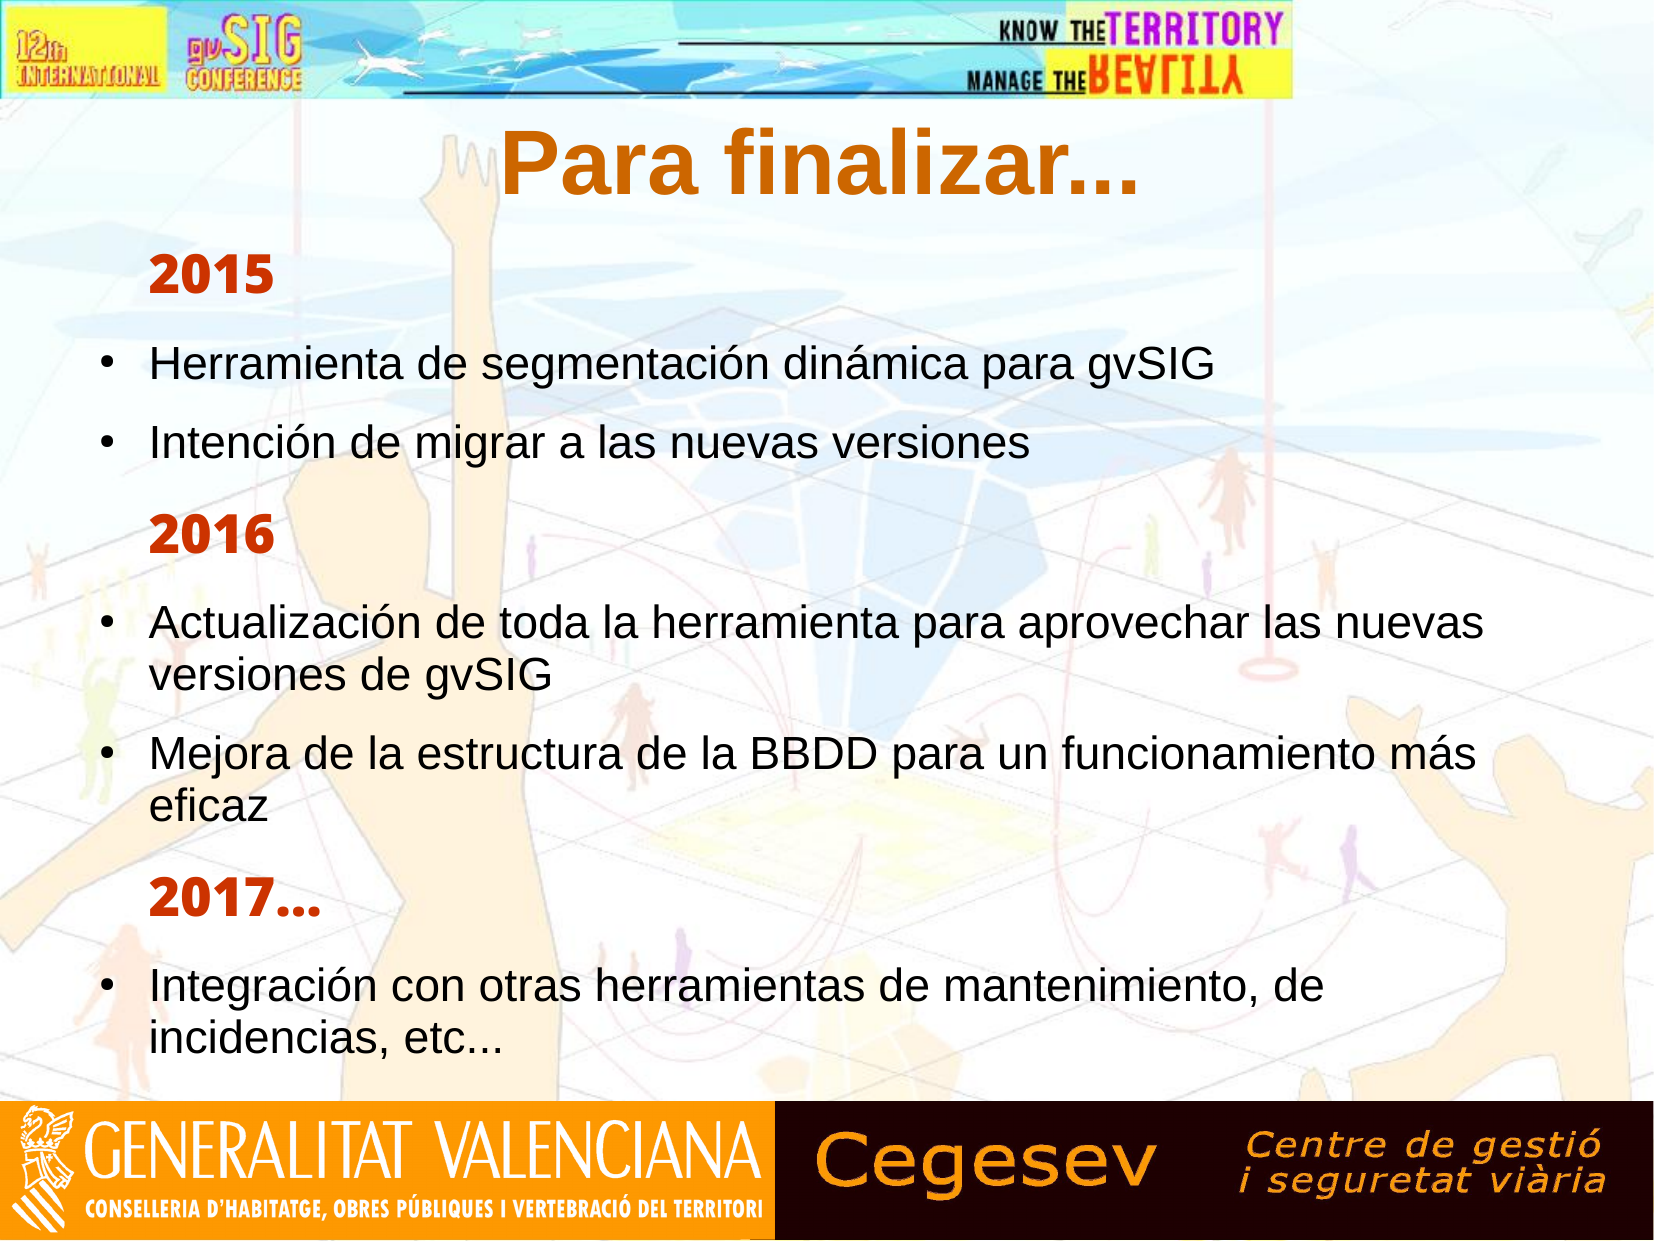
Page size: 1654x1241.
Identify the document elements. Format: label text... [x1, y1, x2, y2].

picture [0, 0, 1654, 1241]
list 2015 Herramienta de segmentación dinámica para gvSIG Intención de migrar a las nuevas versiones 2016 Actualización de toda la herramienta para aprovechar las nuevas versiones de gvSIG Mejora de la estructura de la BBDD para un funcionamiento más eficaz 2017... Integración con otras herramientas de mantenimiento, de incidencias, etc... [82, 267, 1571, 1069]
title Para finalizar... [47, 59, 1595, 267]
